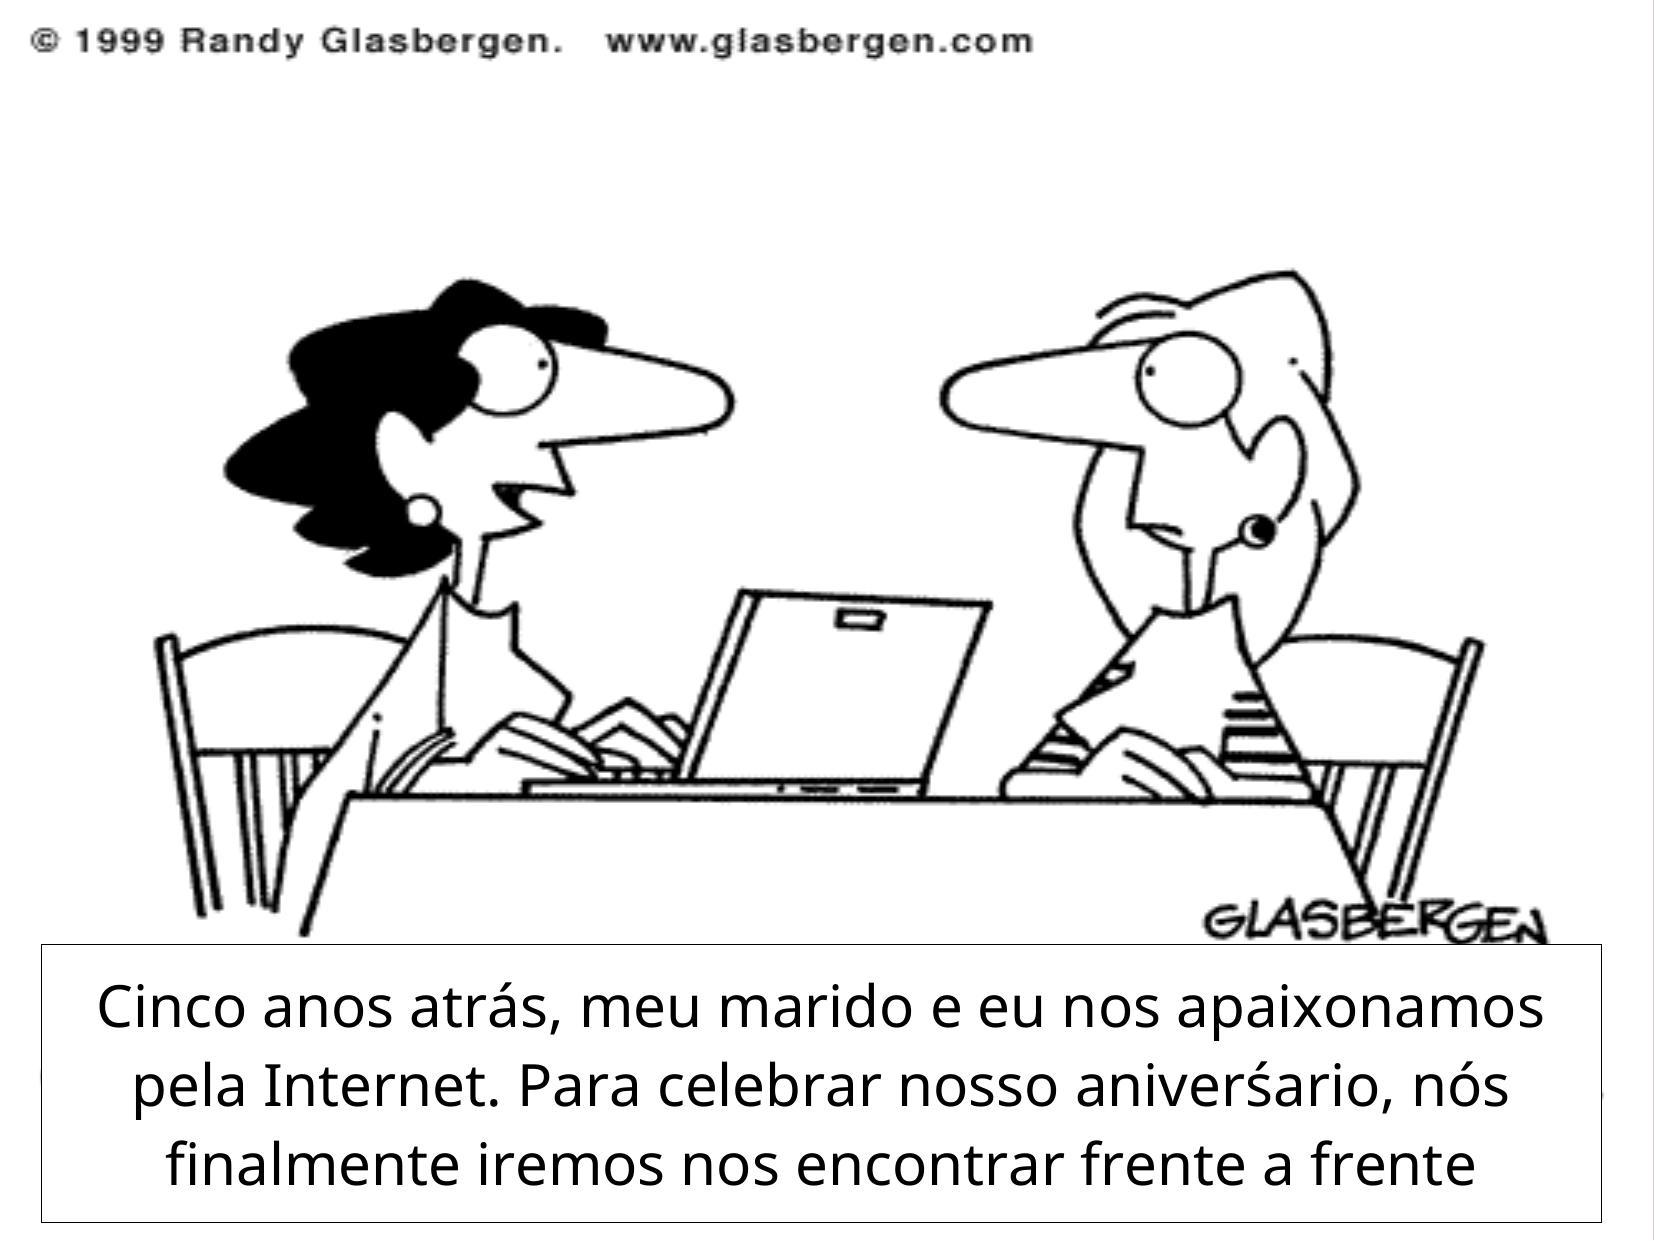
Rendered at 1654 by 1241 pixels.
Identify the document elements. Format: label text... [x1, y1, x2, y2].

text_box Cinco anos atrás, meu marido e eu nos apaixonamos pela Internet. Para celebrar nosso aniverśario, nós finalmente iremos nos encontrar frente a frente [41, 944, 1602, 1223]
picture [0, 0, 1654, 1241]
